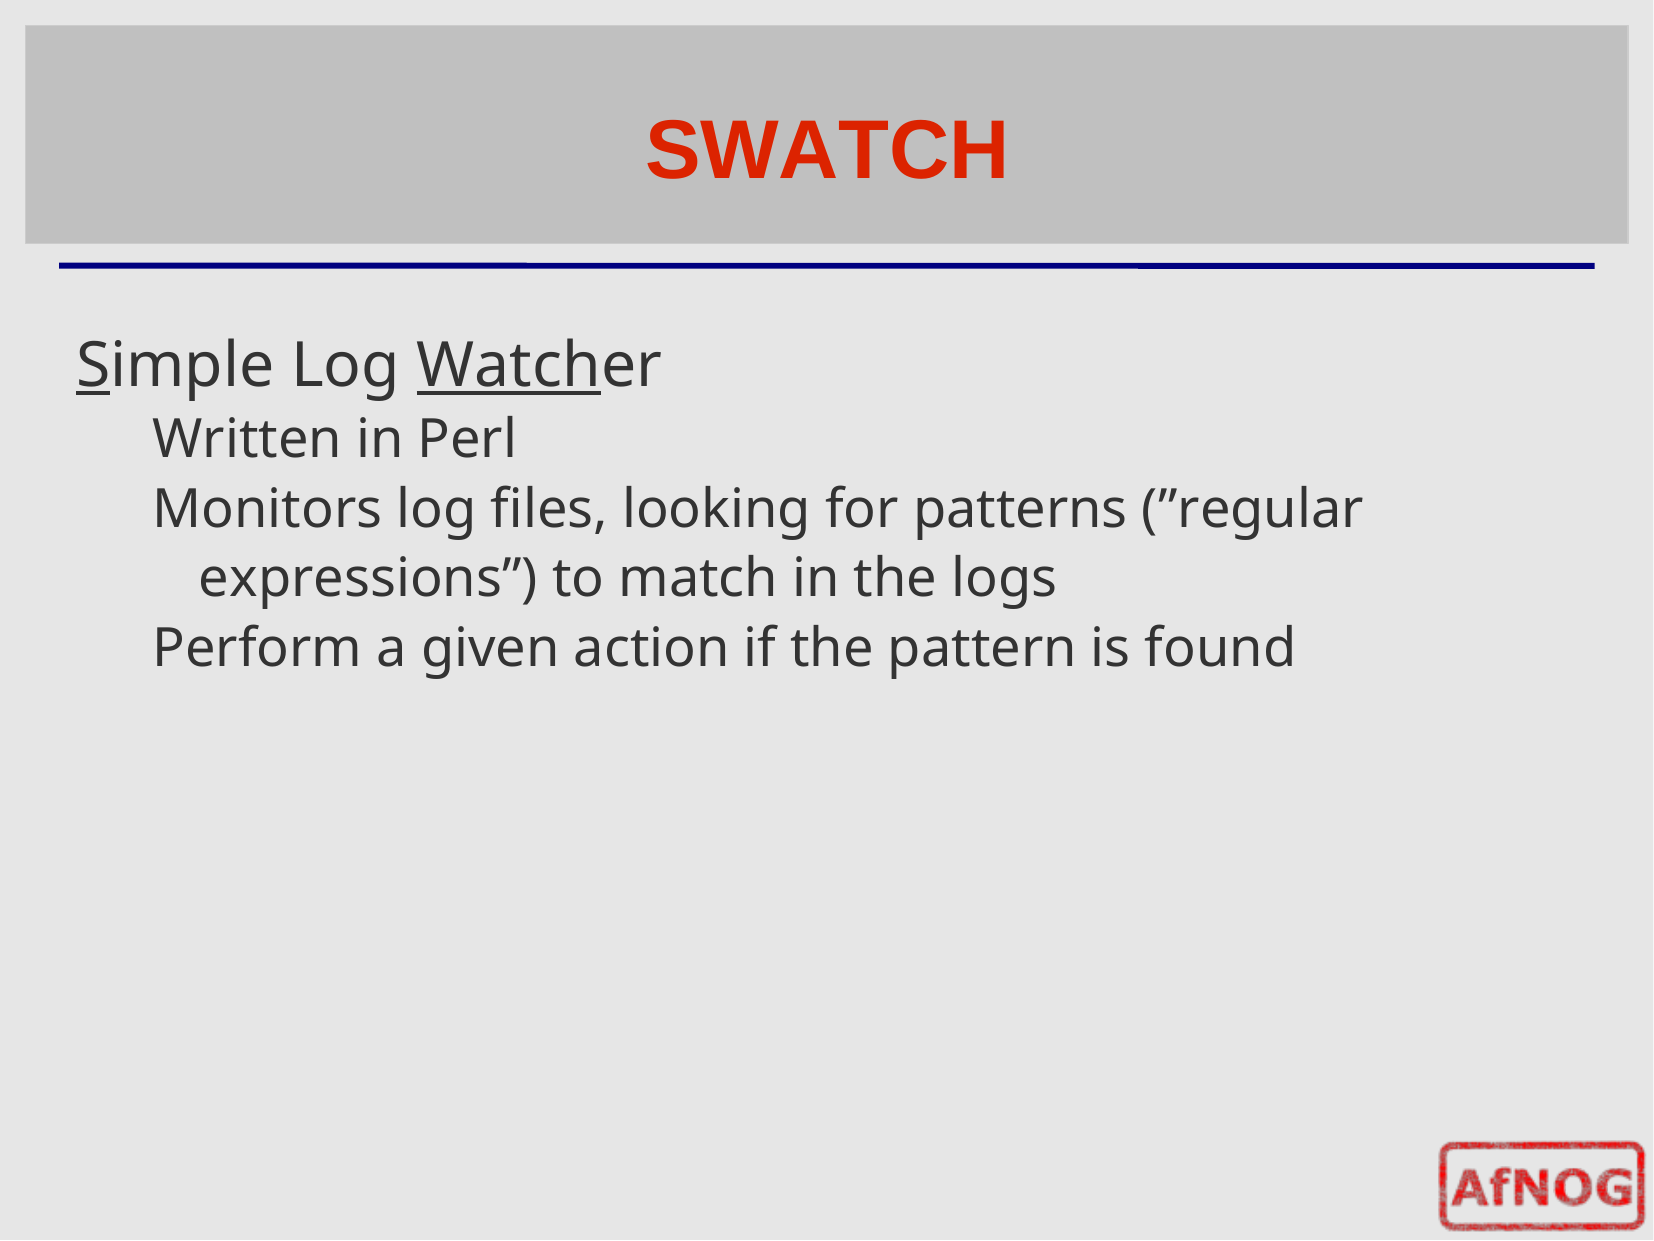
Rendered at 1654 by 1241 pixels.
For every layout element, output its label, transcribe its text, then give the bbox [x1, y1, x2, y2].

list Simple Log Watcher Written in Perl Monitors log files, looking for patterns (”regular expressions”) to match in the logs Perform a given action if the pattern is found [59, 322, 1594, 1241]
text_box [1594, 1139, 1648, 1235]
title SWATCH [121, 0, 1534, 299]
text_box [1534, 25, 1629, 244]
text_box [25, 25, 121, 244]
